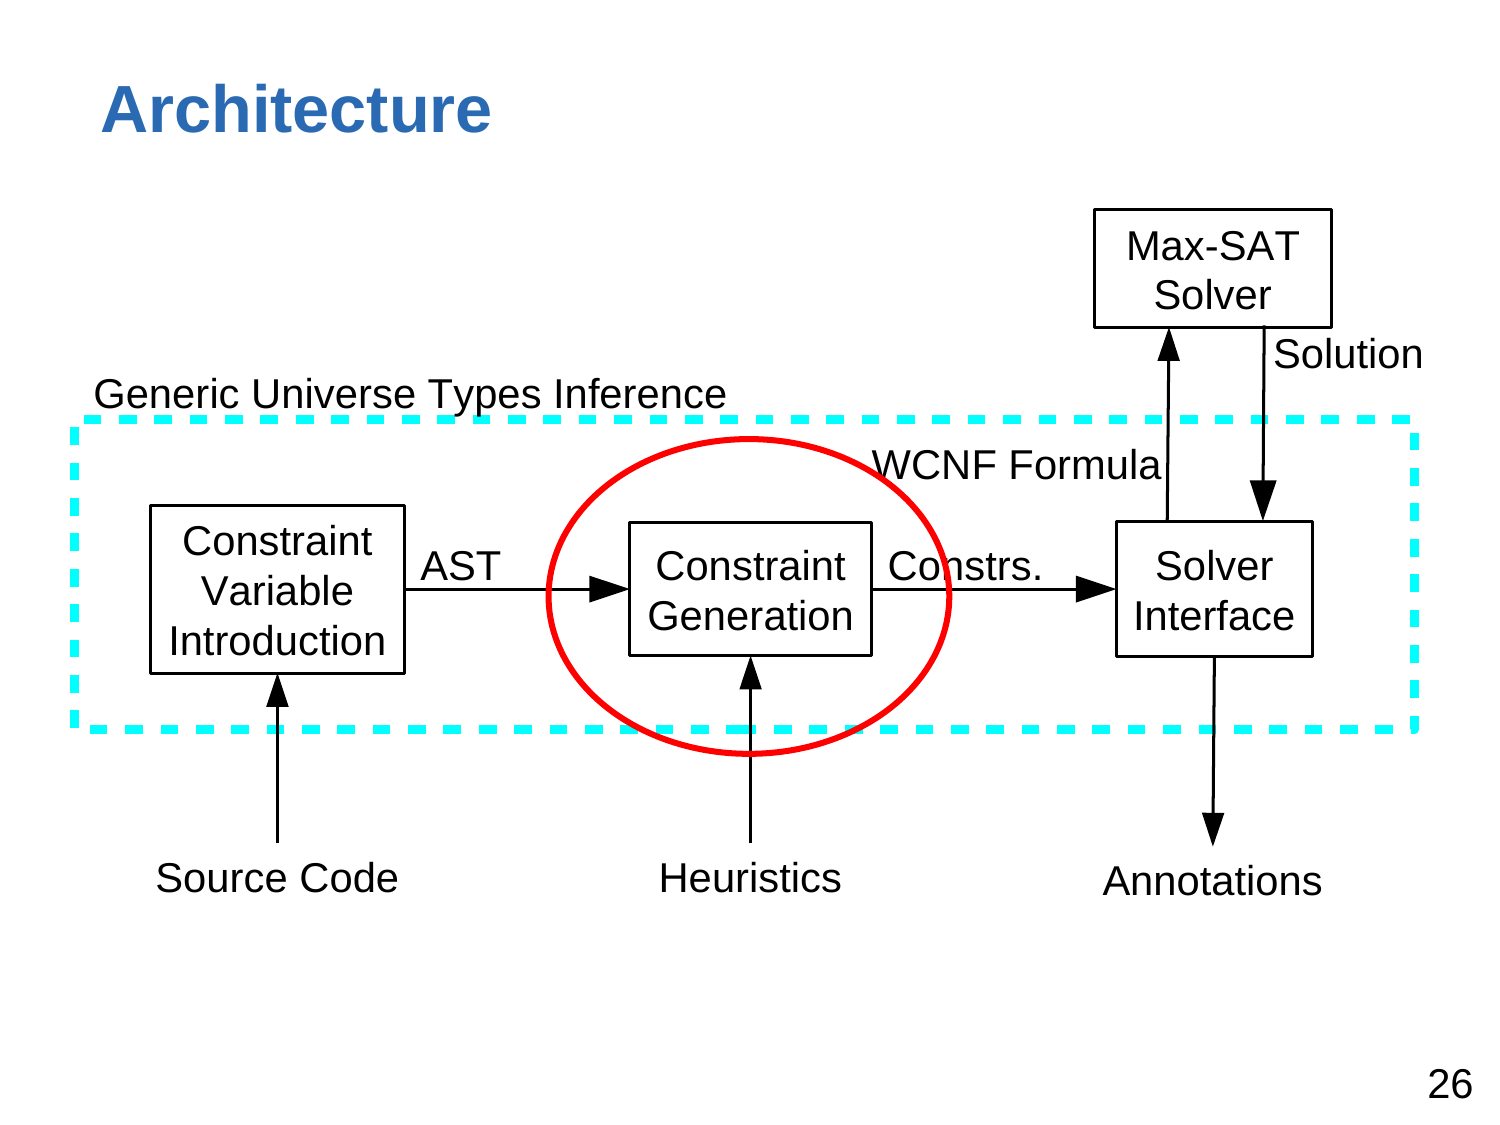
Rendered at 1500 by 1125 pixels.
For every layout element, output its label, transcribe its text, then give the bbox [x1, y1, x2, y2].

text_box Annotations [1087, 846, 1338, 912]
text_box Source Code [140, 843, 415, 909]
text_box Generic Universe Types Inference [74, 419, 1415, 730]
text_box Generic Universe Types Inference [552, 443, 946, 730]
text_box Heuristics [643, 843, 858, 909]
text_box Solution [1215, 319, 1439, 385]
text_box Max-SAT Solver [1094, 209, 1332, 328]
title Architecture [85, 63, 1407, 155]
